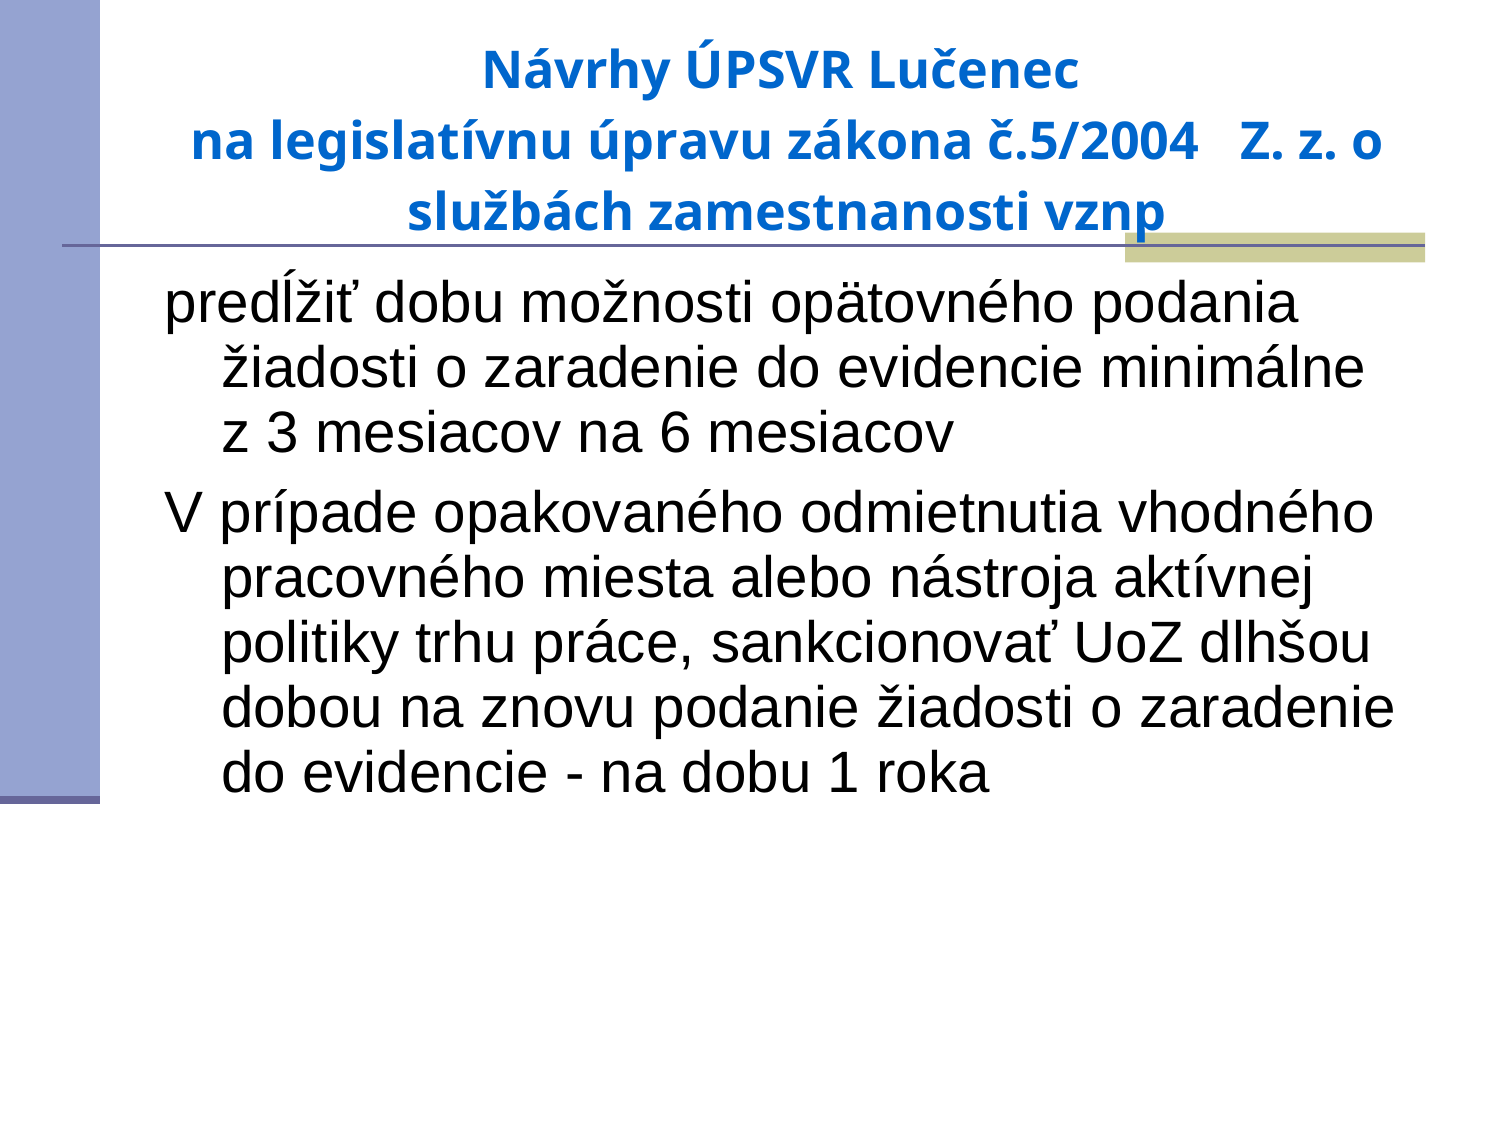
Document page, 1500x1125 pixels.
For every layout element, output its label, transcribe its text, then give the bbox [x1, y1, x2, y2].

title Návrhy ÚPSVR Lučenec na legislatívnu úpravu zákona č.5/2004 Z. z. o službách zamestnanosti vznp [150, 37, 1426, 241]
list predĺžiť dobu možnosti opätovného podania žiadosti o zaradenie do evidencie minimálne z 3 mesiacov na 6 mesiacov V prípade opakovaného odmietnutia vhodného pracovného miesta alebo nástroja aktívnej politiky trhu práce, sankcionovať UoZ dlhšou dobou na znovu podanie žiadosti o zaradenie do evidencie - na dobu 1 roka [150, 262, 1426, 1006]
